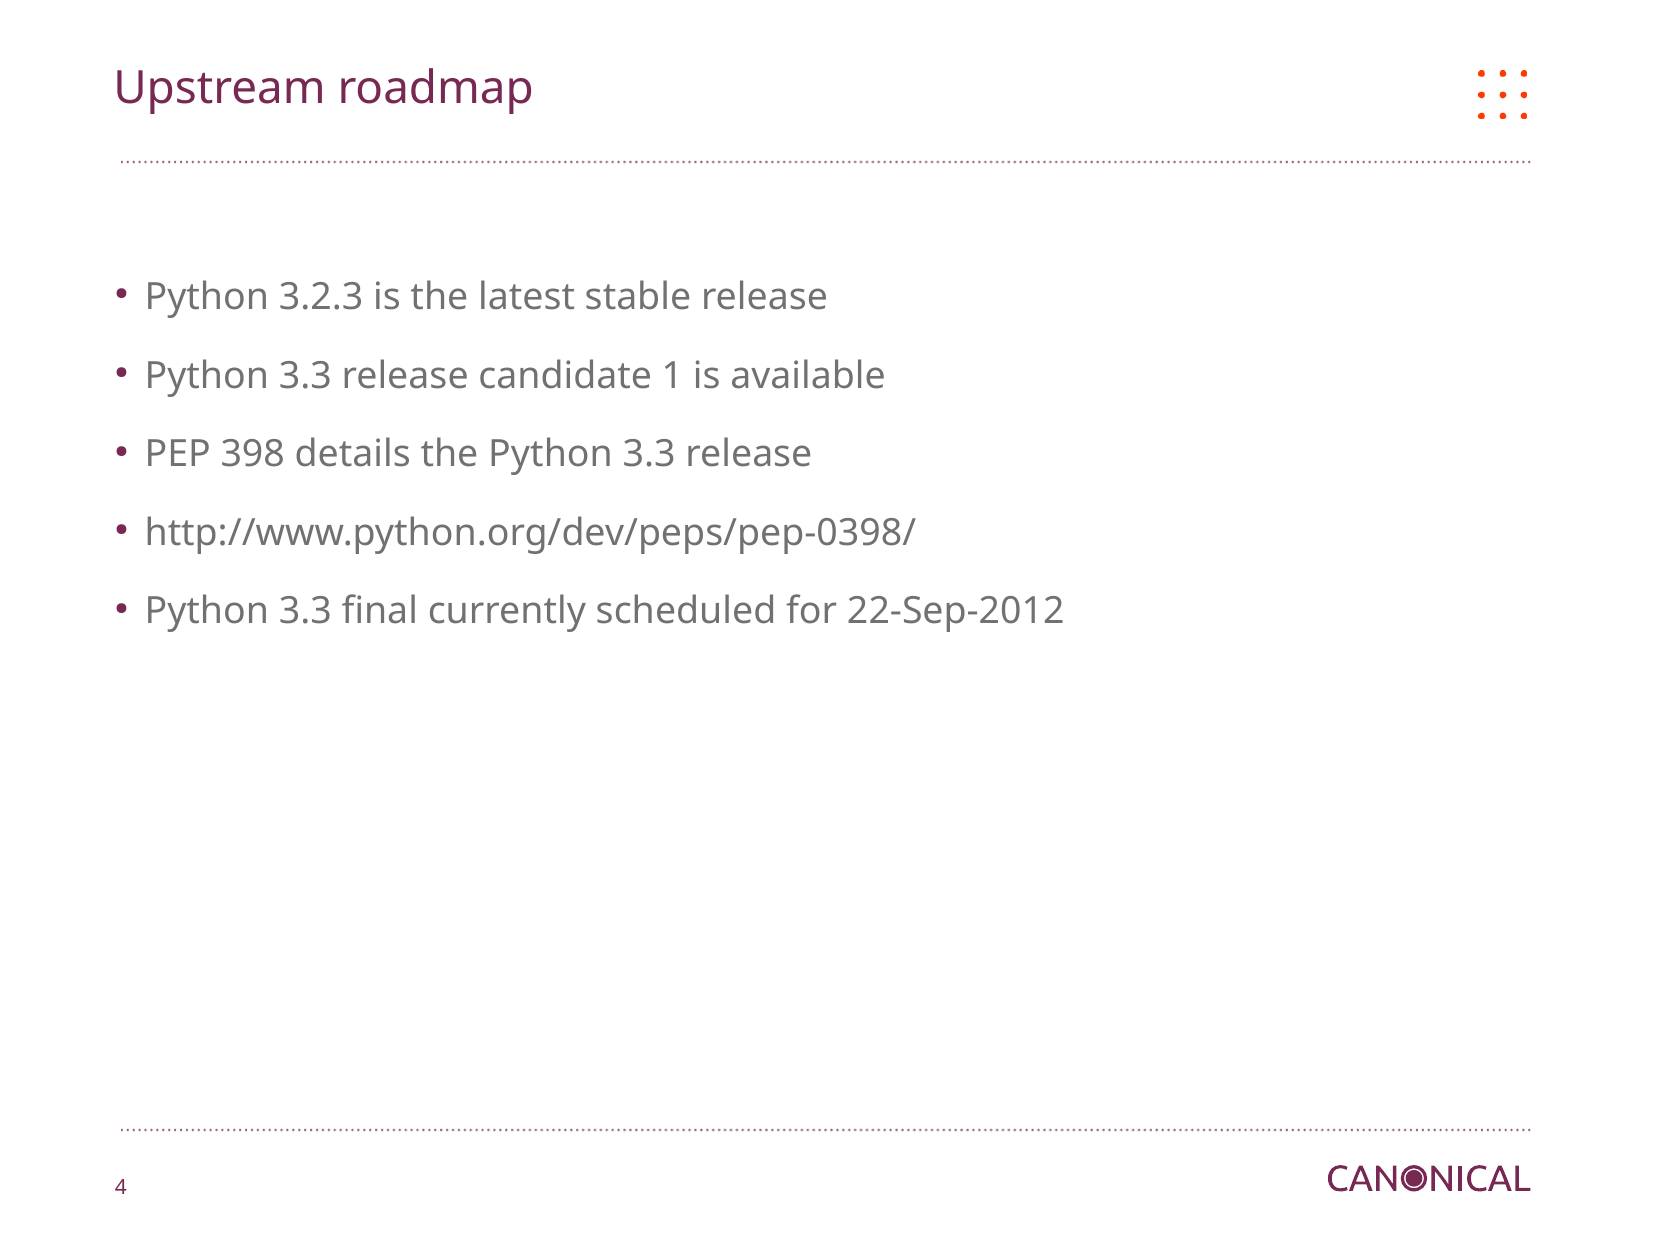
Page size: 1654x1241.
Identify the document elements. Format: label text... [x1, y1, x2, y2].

list Python 3.2.3 is the latest stable release Python 3.3 release candidate 1 is available PEP 398 details the Python 3.3 release http://www.python.org/dev/peps/pep-0398/ Python 3.3 final currently scheduled for 22-Sep-2012 [115, 256, 1540, 977]
picture [111, 1127, 1533, 1134]
title Upstream roadmap [113, 64, 1382, 107]
picture [1478, 70, 1527, 119]
picture [111, 159, 1533, 166]
